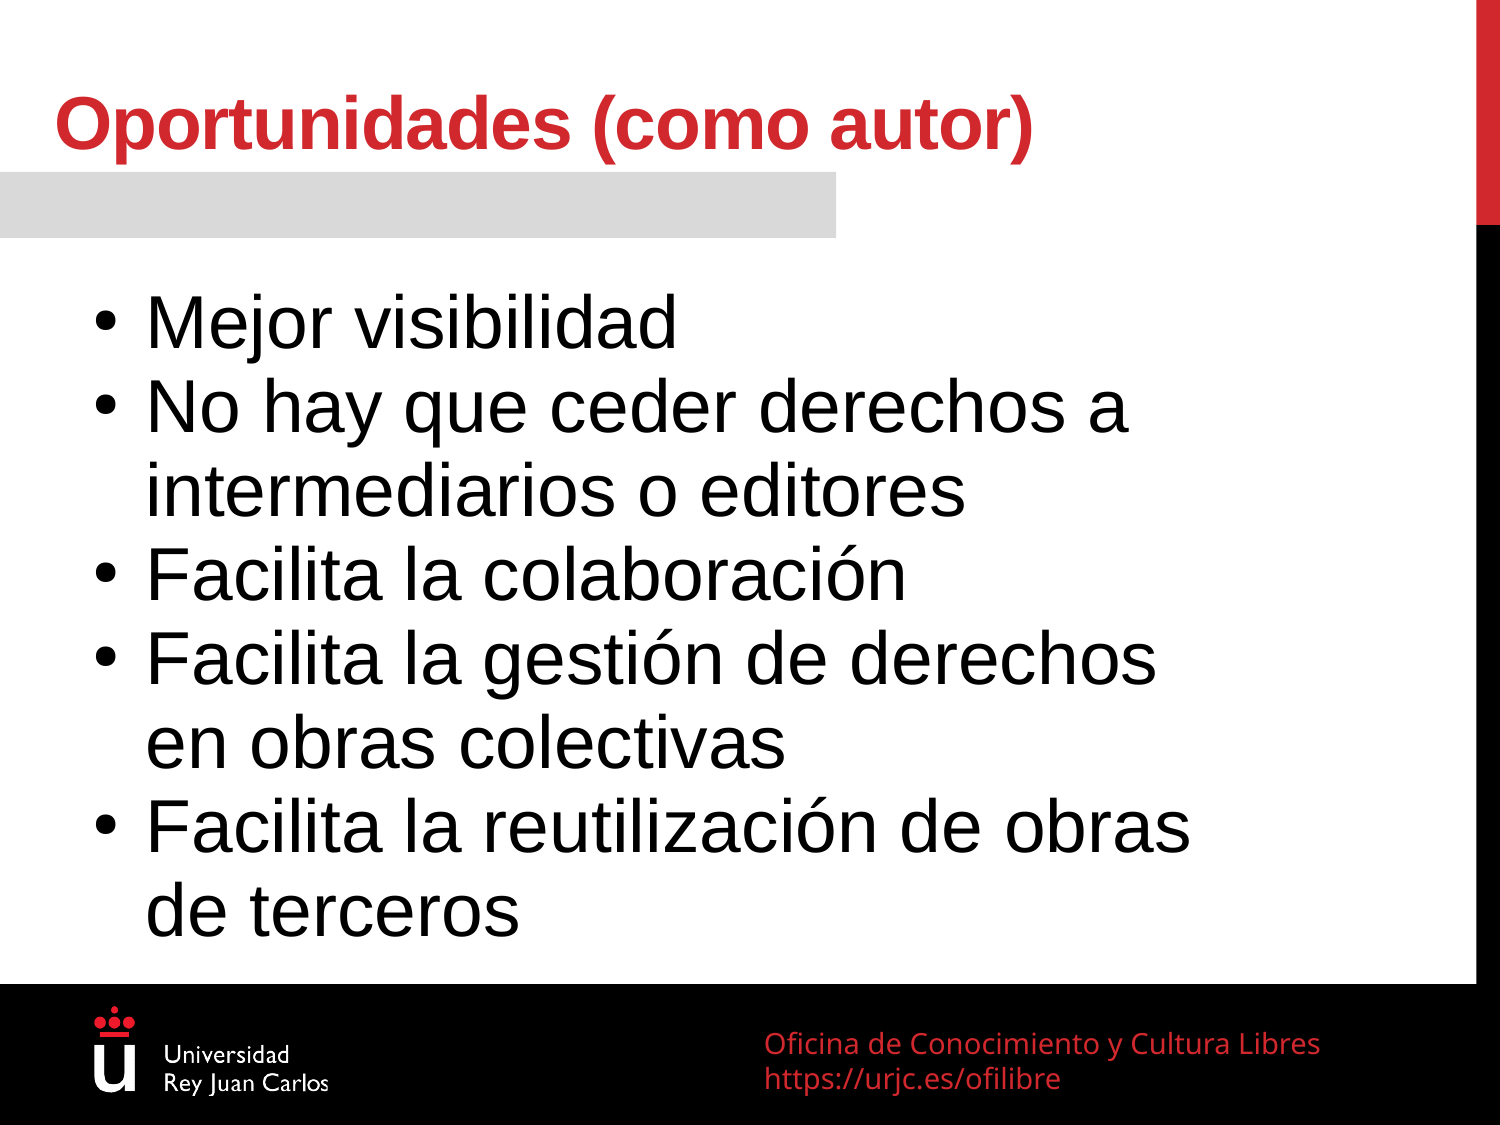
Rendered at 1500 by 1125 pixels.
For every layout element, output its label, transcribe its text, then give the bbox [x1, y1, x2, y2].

text_box Mejor visibilidad No hay que ceder derechos a intermediarios o editores Facilita la colaboración Facilita la gestión de derechos en obras colectivas Facilita la reutilización de obras de terceros [60, 273, 1254, 961]
text_box Oficina de Conocimiento y Cultura Libres https://urjc.es/ofilibre [748, 1017, 1500, 1125]
text_box [0, 171, 837, 238]
text_box Oportunidades (como autor) [39, 24, 1366, 172]
text_box [0, 984, 1500, 1125]
title [75, 172, 1026, 250]
picture [94, 1006, 328, 1096]
